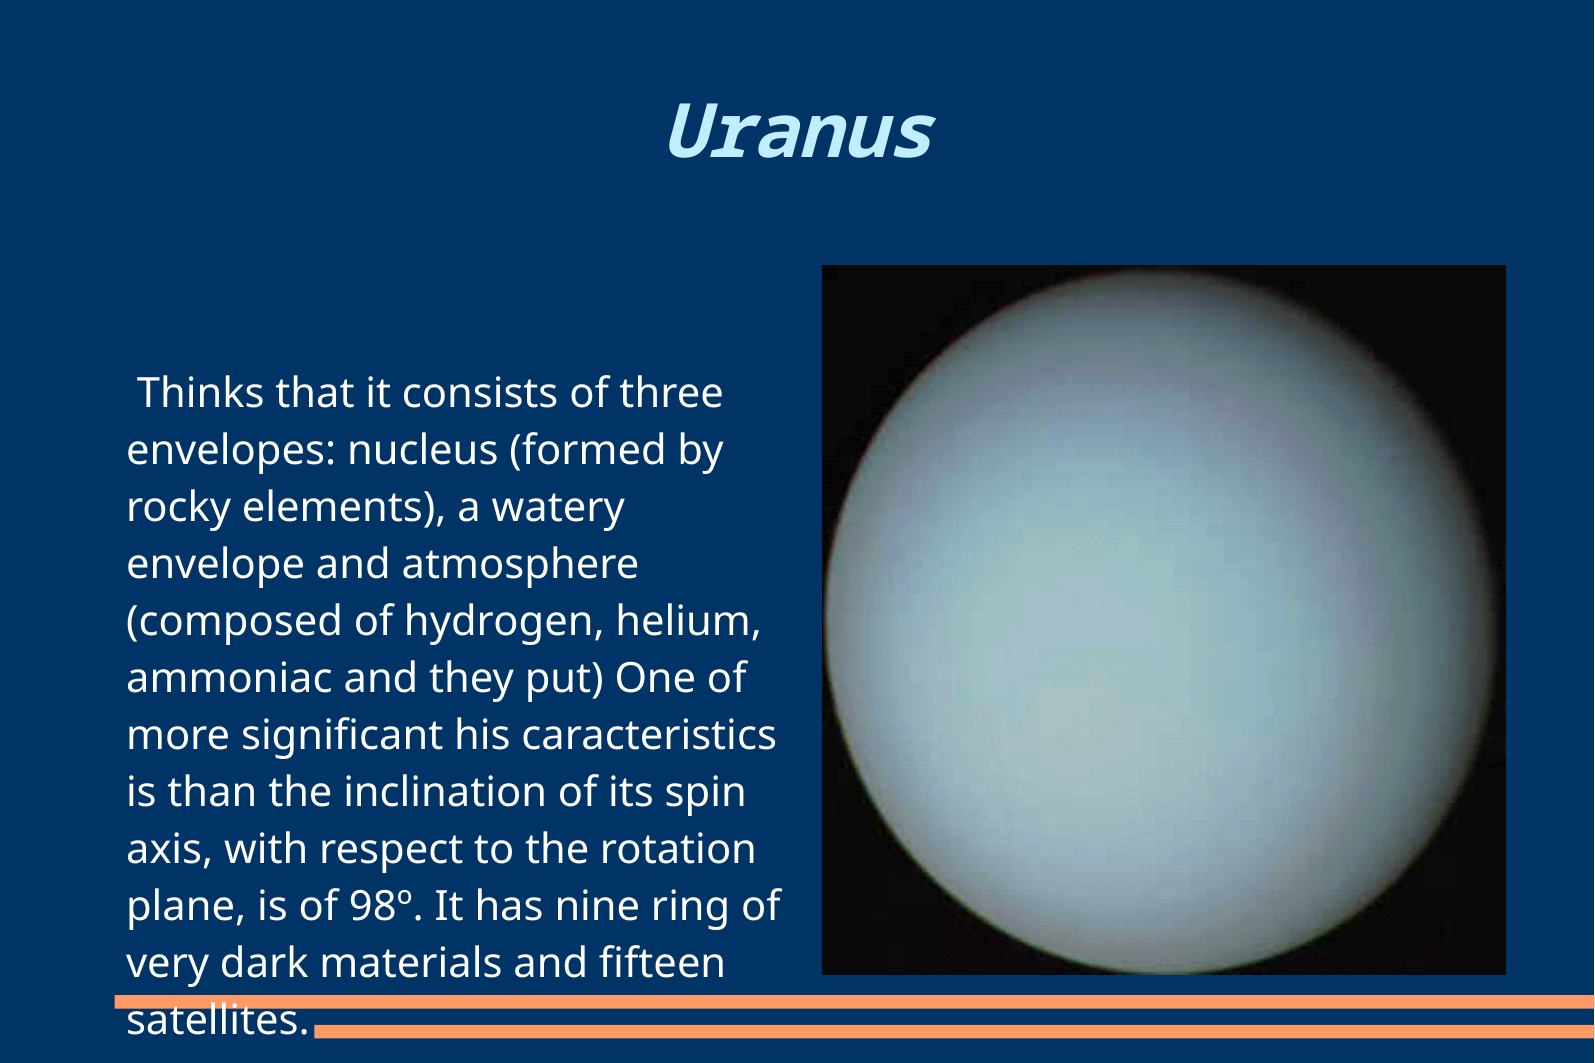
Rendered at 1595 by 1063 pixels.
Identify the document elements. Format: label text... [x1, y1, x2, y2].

list Thinks that it consists of three envelopes: nucleus (formed by rocky elements), a watery envelope and atmosphere (composed of hydrogen, helium, ammoniac and they put) One of more significant his caracteristics is than the inclination of its spin axis, with respect to the rotation plane, is of 98º. It has nine ring of very dark materials and fifteen satellites. [117, 276, 795, 956]
title Uranus [117, 47, 1479, 210]
picture [822, 265, 1506, 975]
